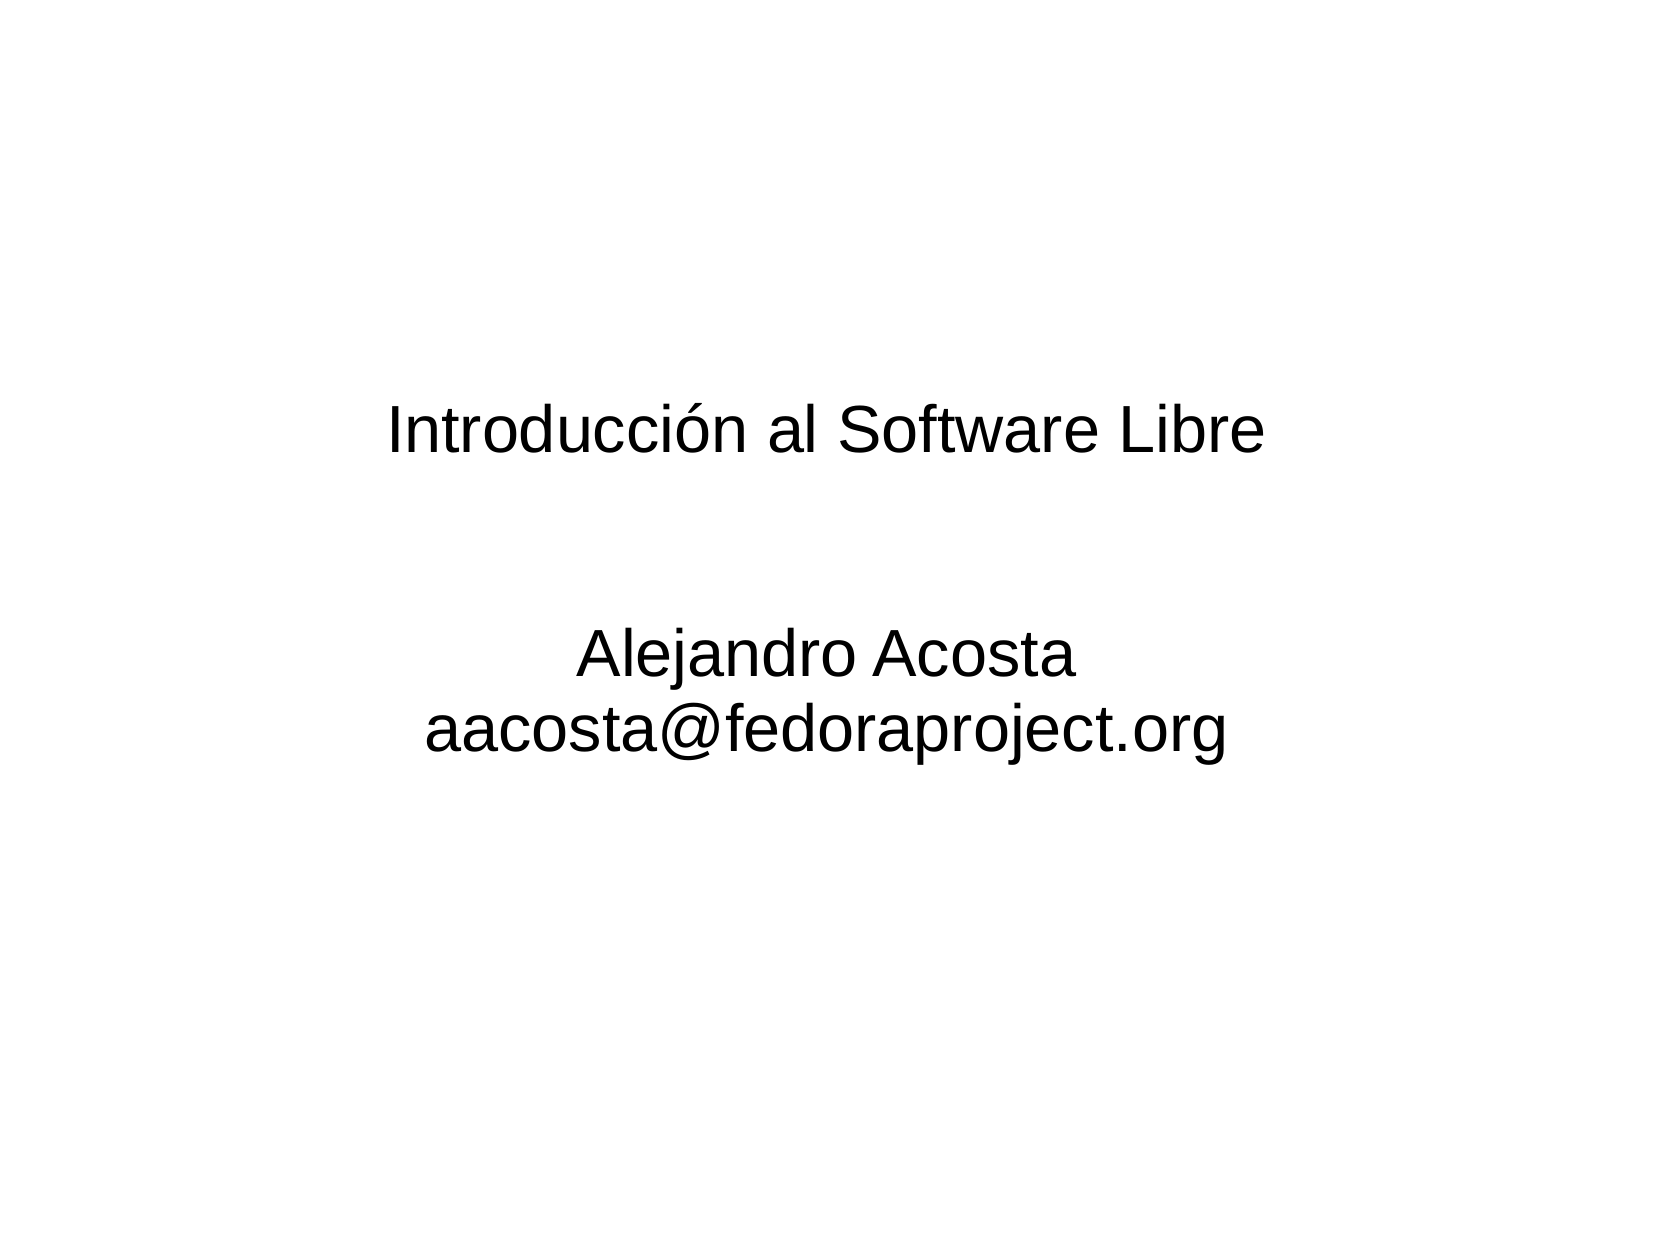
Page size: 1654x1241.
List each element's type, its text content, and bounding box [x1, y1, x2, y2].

subtitle Introducción al Software Libre Alejandro Acosta aacosta@fedoraproject.org [82, 49, 1571, 1109]
